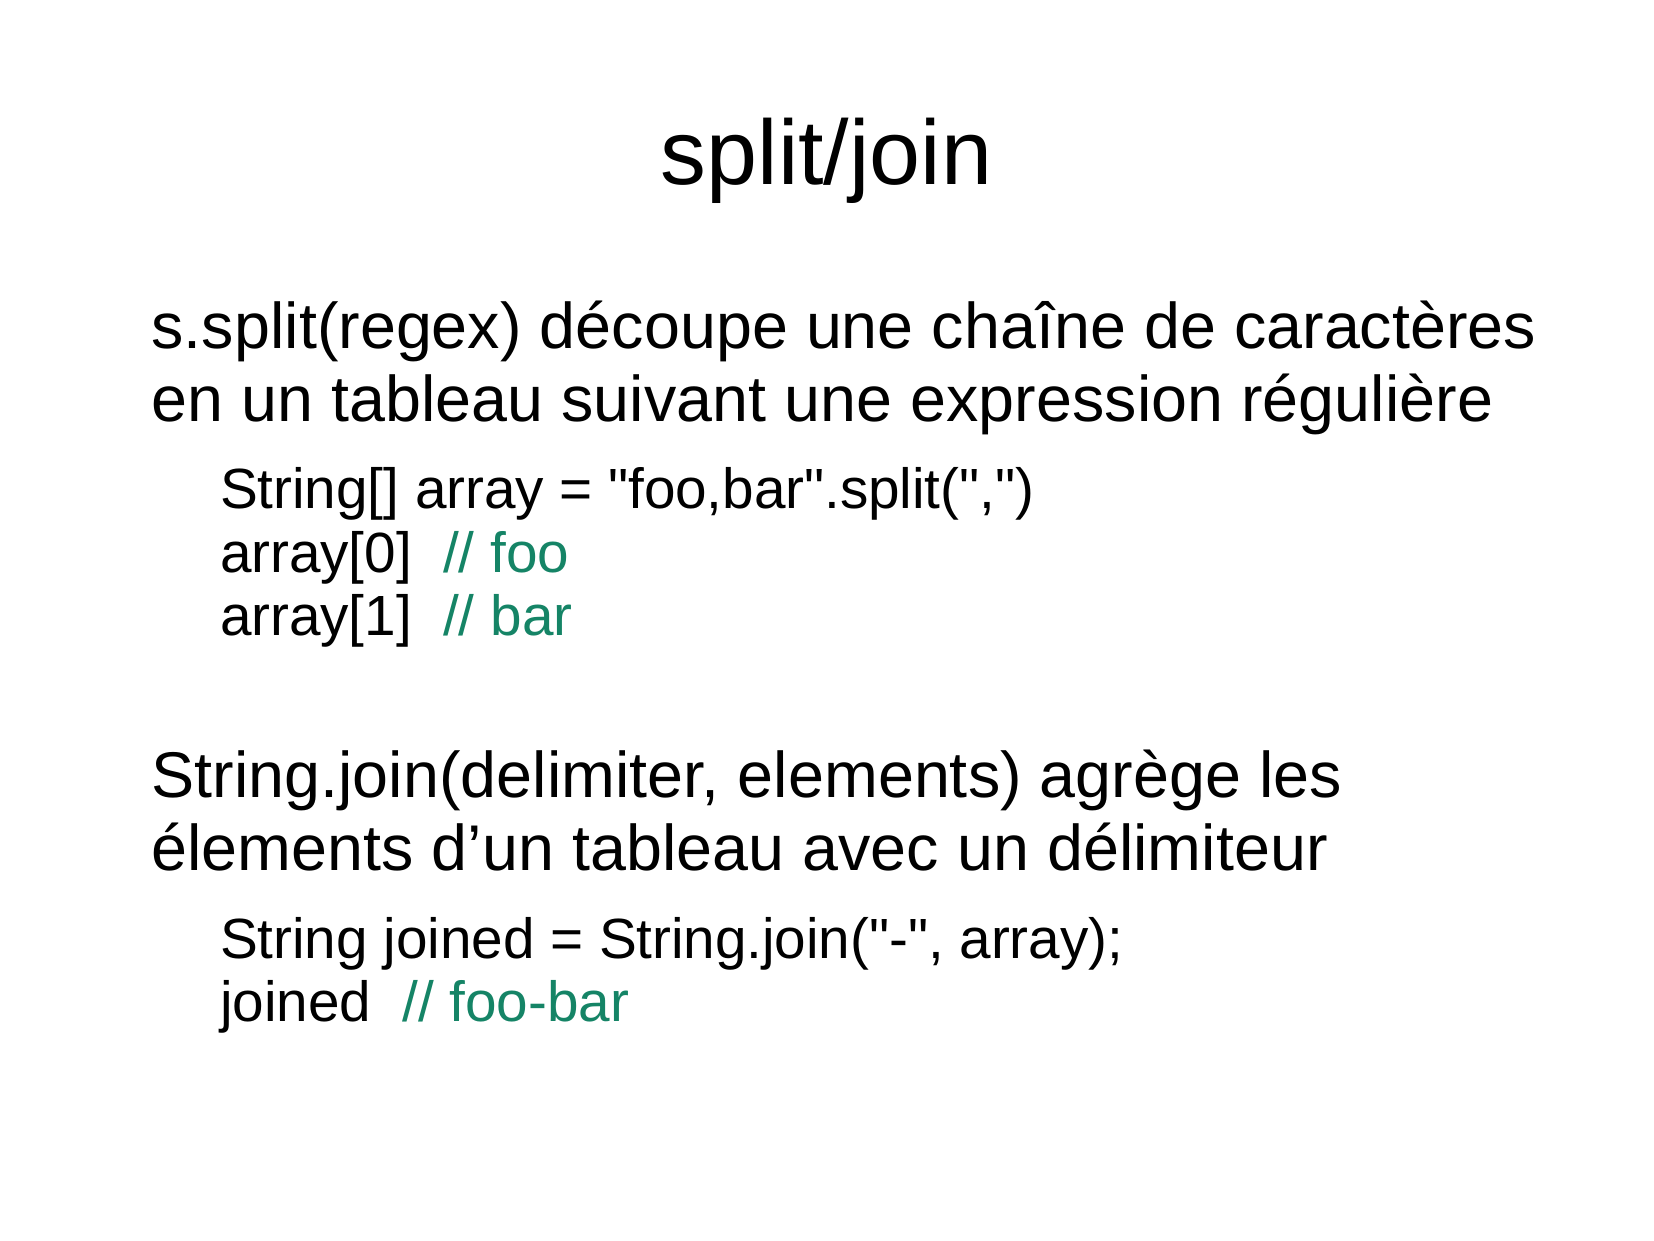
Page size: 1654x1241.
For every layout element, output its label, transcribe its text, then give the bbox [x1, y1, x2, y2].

list s.split(regex) découpe une chaîne de caractères en un tableau suivant une expression régulière String[] array = "foo,bar".split(",") array[0] // foo array[1] // bar String.join(delimiter, elements) agrège les élements d’un tableau avec un délimiteur String joined = String.join("-", array); joined // foo-bar [82, 290, 1571, 1096]
title split/join [82, 49, 1571, 257]
